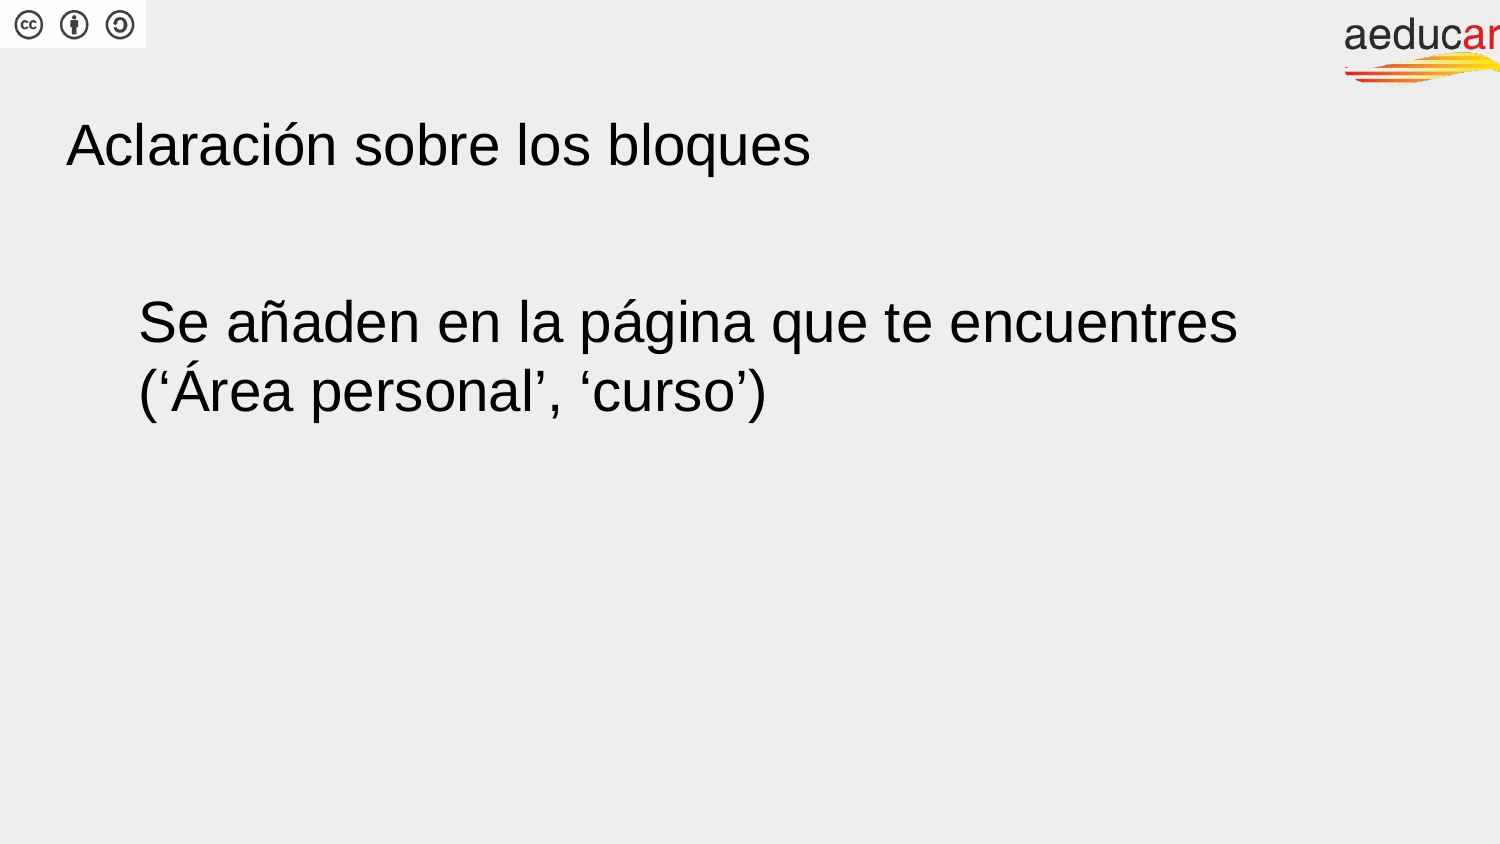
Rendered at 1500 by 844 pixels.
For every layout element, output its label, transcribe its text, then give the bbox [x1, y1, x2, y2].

title Aclaración sobre los bloques [51, 92, 1114, 203]
picture [1344, 0, 1500, 104]
title Se añaden en la página que te encuentres (‘Área personal’, ‘curso’) [123, 268, 1283, 517]
picture [0, 0, 146, 48]
